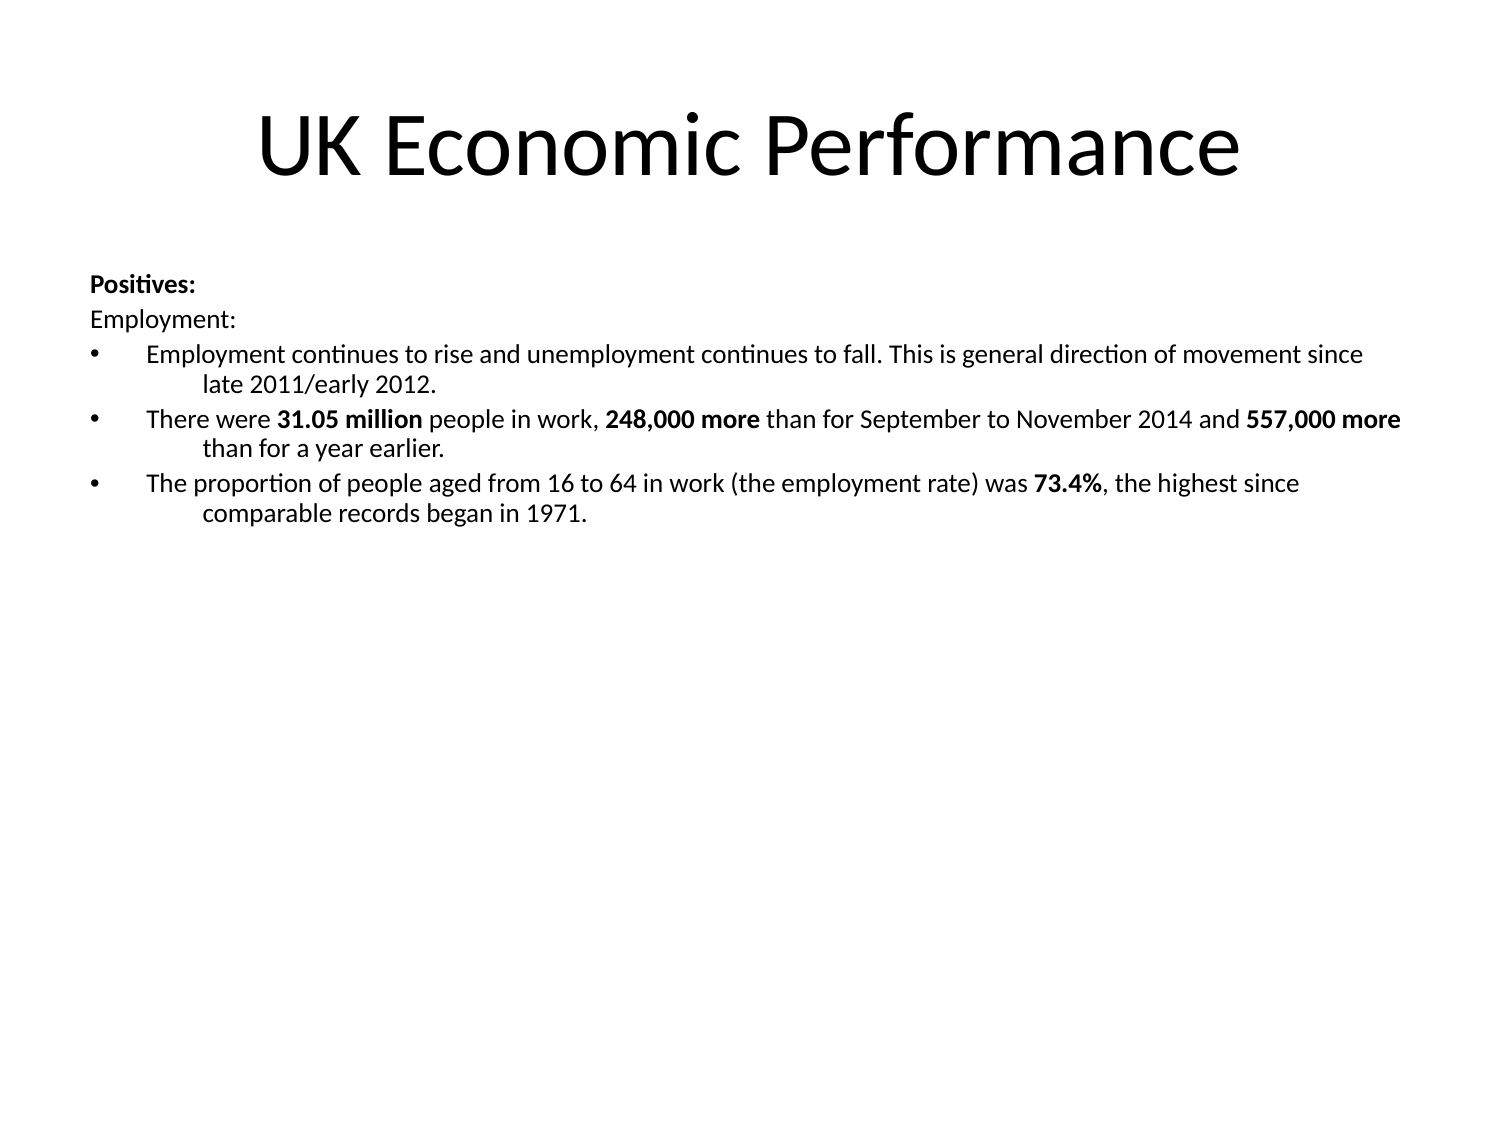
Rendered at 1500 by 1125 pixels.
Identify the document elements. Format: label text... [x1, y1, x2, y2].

list Positives: Employment: Employment continues to rise and unemployment continues to fall. This is general direction of movement since late 2011/early 2012. There were 31.05 million people in work, 248,000 more than for September to November 2014 and 557,000 more than for a year earlier. The proportion of people aged from 16 to 64 in work (the employment rate) was 73.4%, the highest since comparable records began in 1971. [75, 262, 1426, 1005]
title UK Economic Performance [75, 45, 1426, 233]
